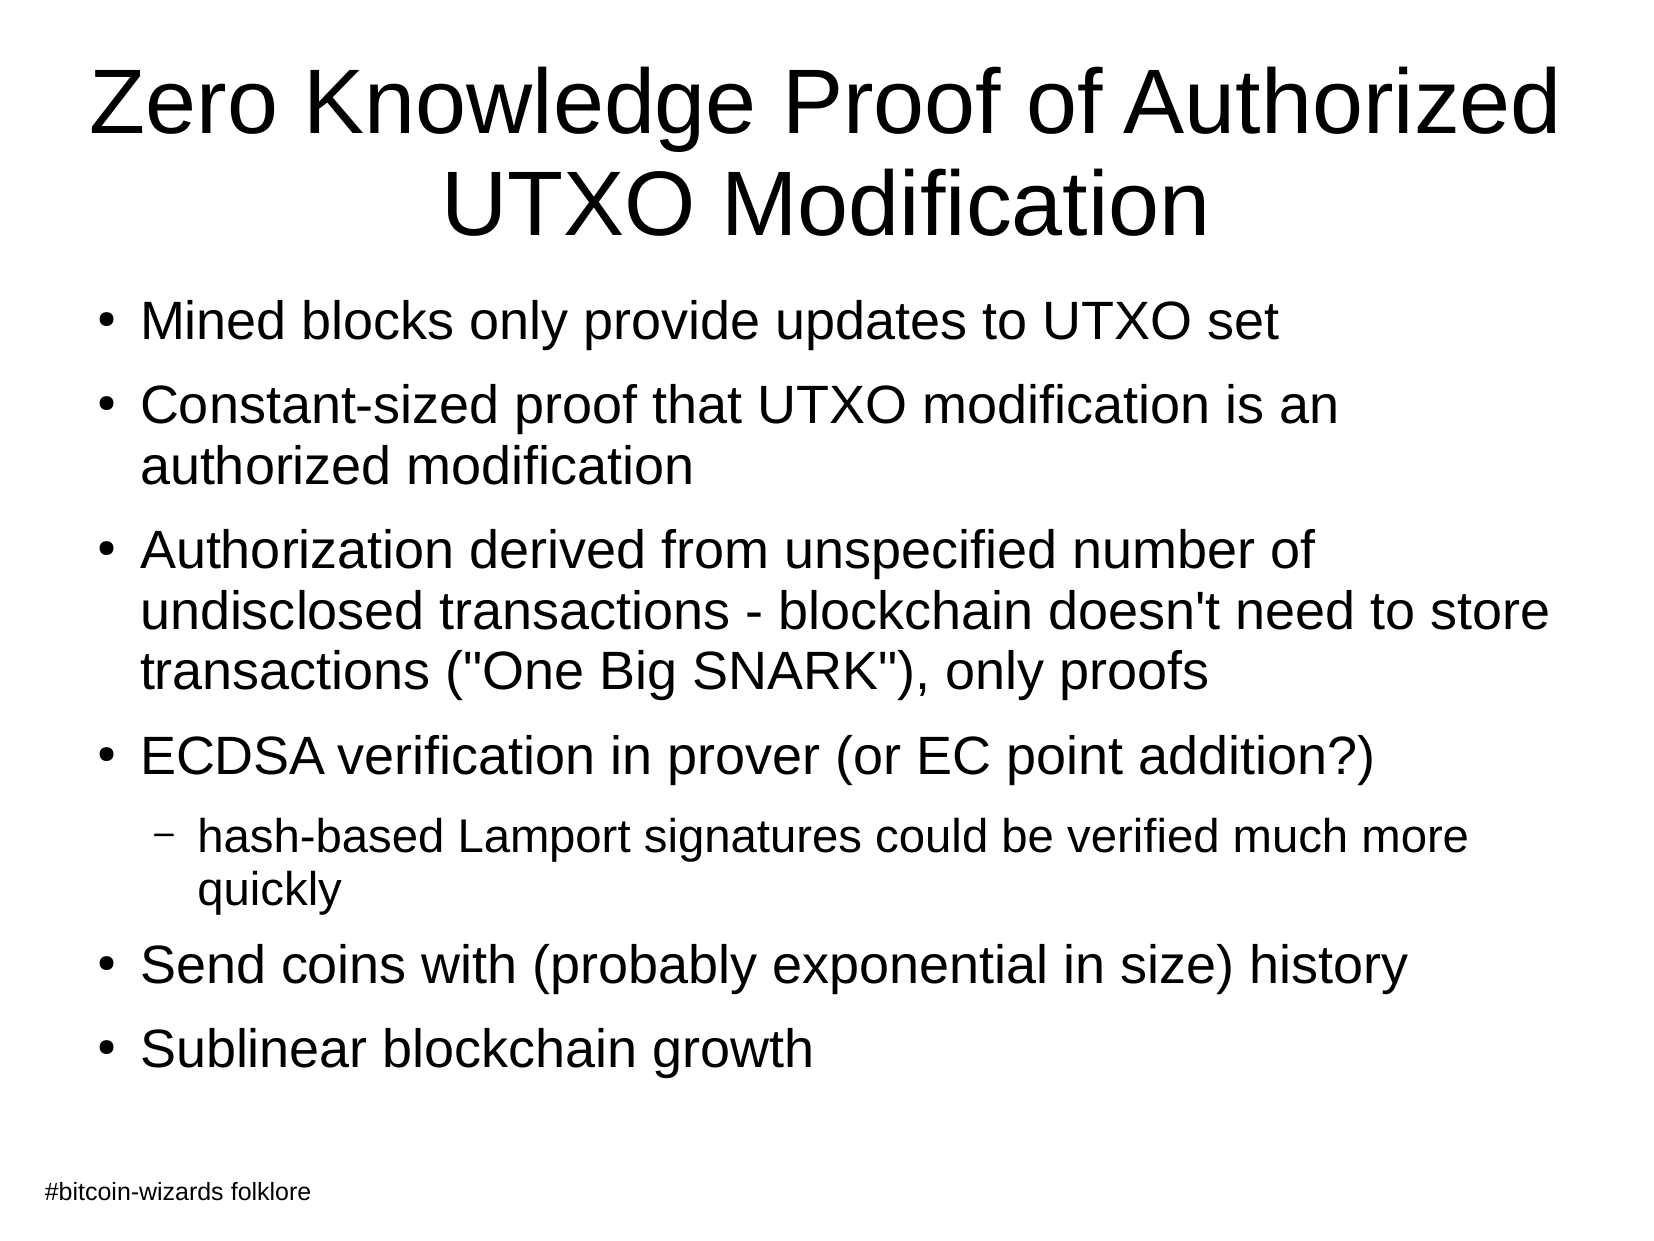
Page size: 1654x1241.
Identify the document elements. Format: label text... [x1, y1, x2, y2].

title Zero Knowledge Proof of Authorized UTXO Modification [82, 49, 1571, 257]
text_box #bitcoin-wizards folklore [30, 1170, 327, 1213]
list Mined blocks only provide updates to UTXO set Constant-sized proof that UTXO modification is an authorized modification Authorization derived from unspecified number of undisclosed transactions - blockchain doesn't need to store transactions ("One Big SNARK"), only proofs ECDSA verification in prover (or EC point addition?) hash-based Lamport signatures could be verified much more quickly Send coins with (probably exponential in size) history Sublinear blockchain growth [82, 290, 1571, 1096]
